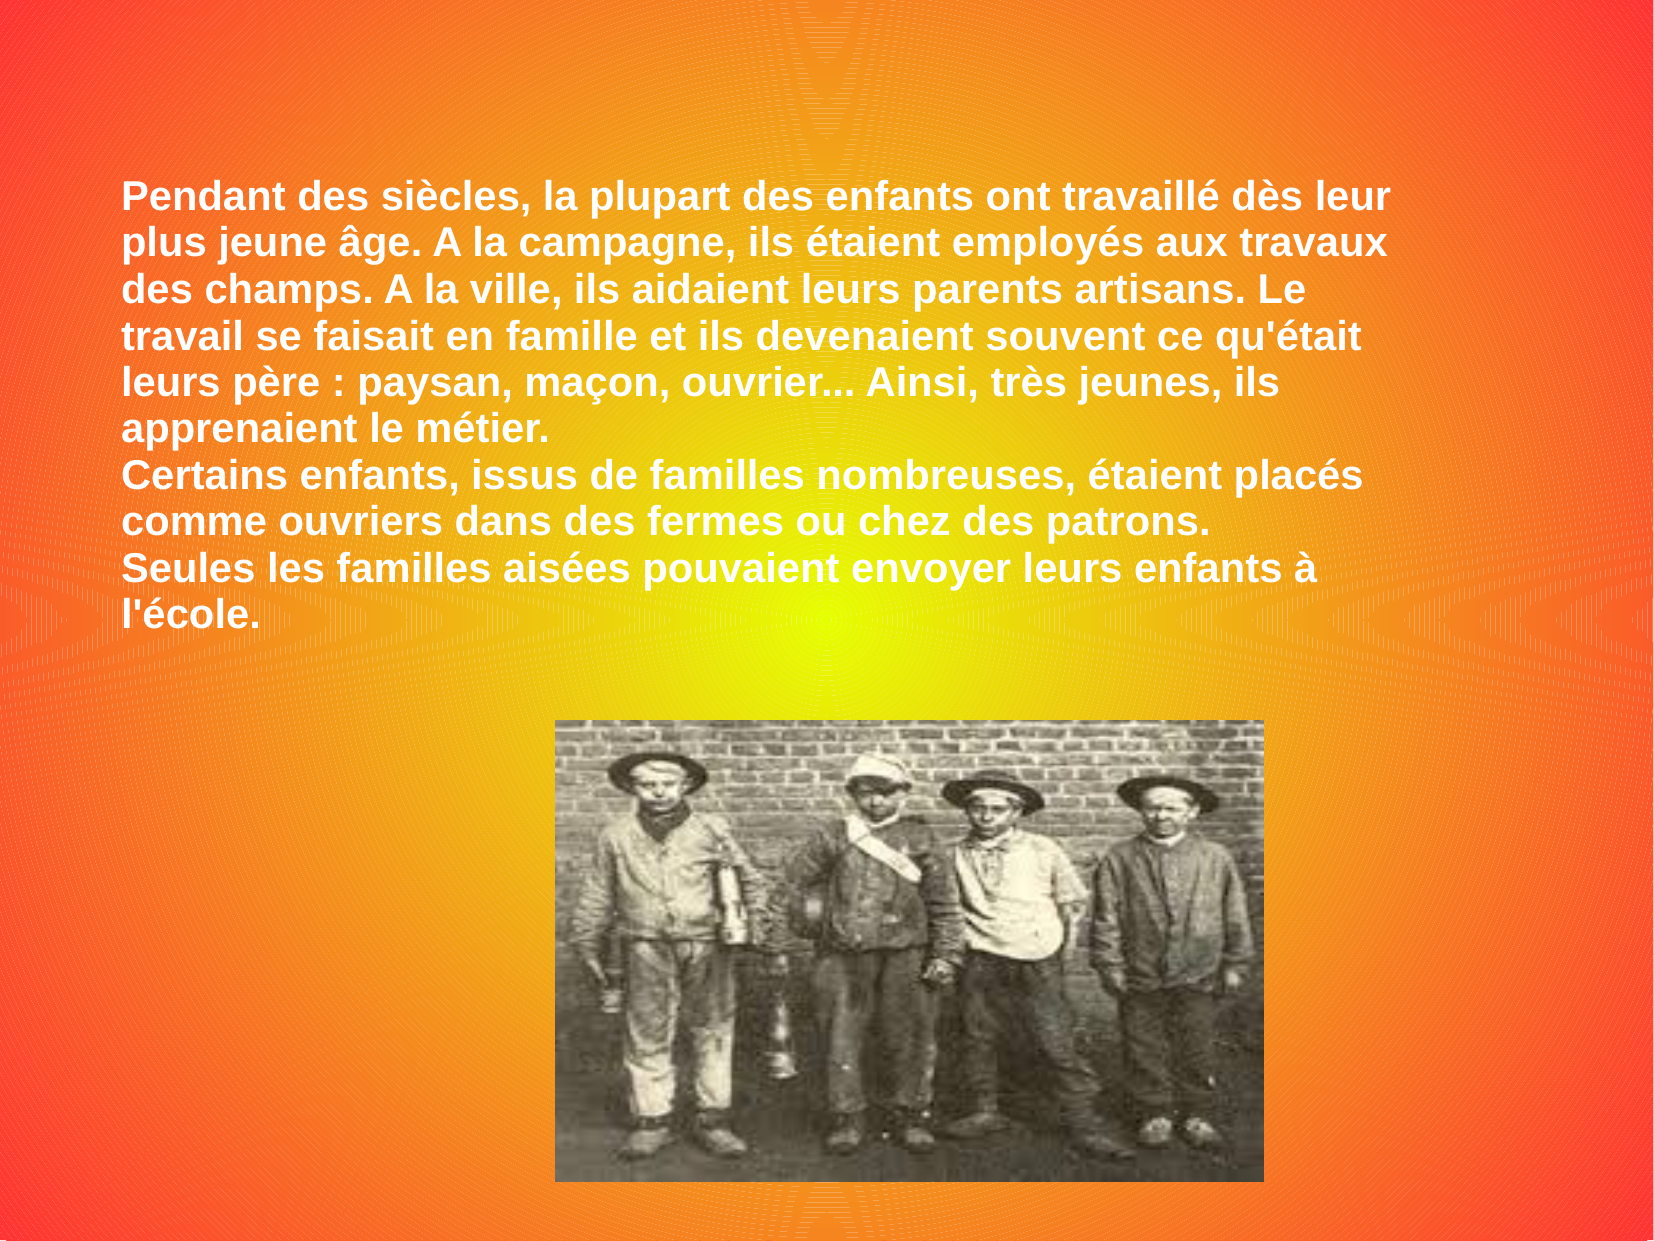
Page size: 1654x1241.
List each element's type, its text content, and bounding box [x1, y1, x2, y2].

picture [555, 720, 1264, 1182]
text_box Pendant des siècles, la plupart des enfants ont travaillé dès leur plus jeune âge. A la campagne, ils étaient employés aux travaux des champs. A la ville, ils aidaient leurs parents artisans. Le travail se faisait en famille et ils devenaient souvent ce qu'était leurs père : paysan, maçon, ouvrier... Ainsi, très jeunes, ils apprenaient le métier. Certains enfants, issus de familles nombreuses, étaient placés comme ouvriers dans des fermes ou chez des patrons. Seules les familles aisées pouvaient envoyer leurs enfants à l'école. [106, 165, 1441, 875]
